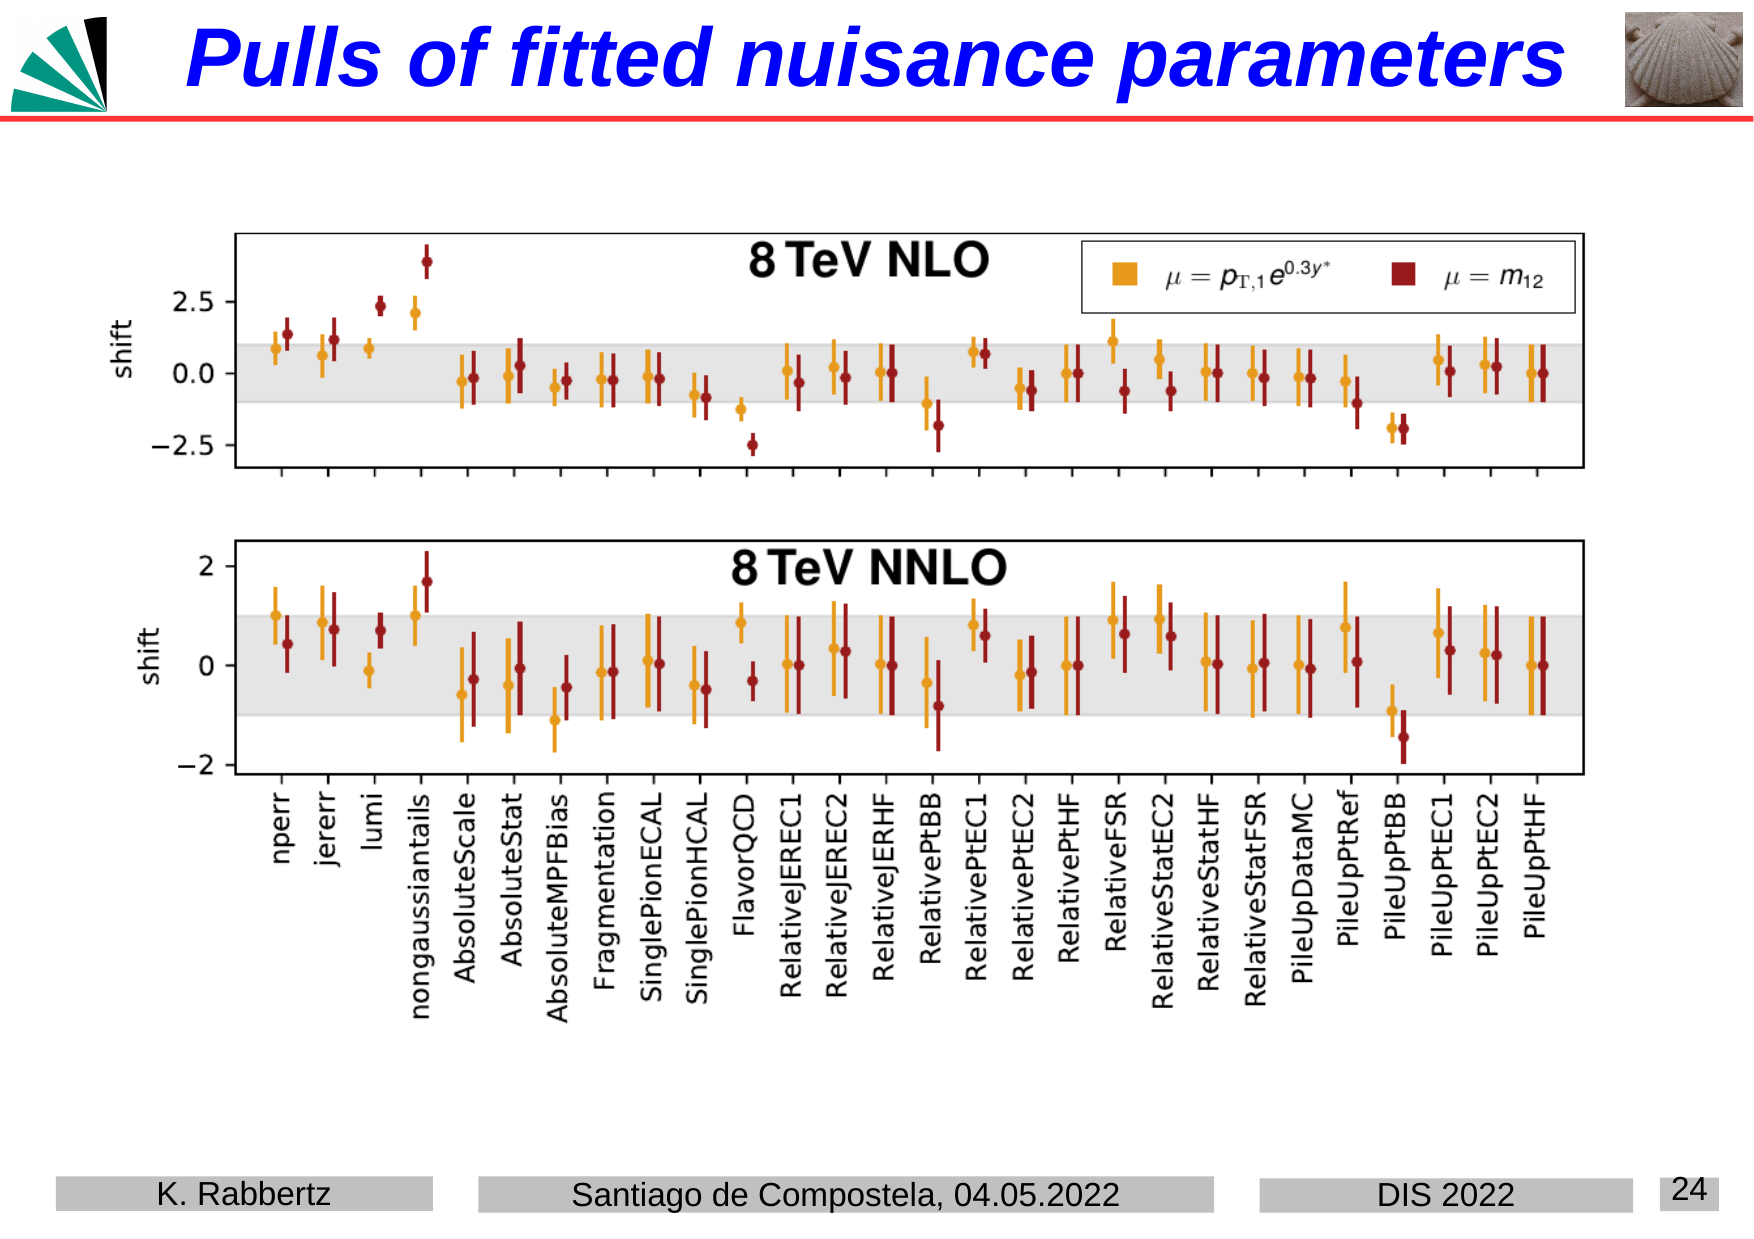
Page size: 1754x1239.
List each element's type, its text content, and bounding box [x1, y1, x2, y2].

picture [70, 147, 1696, 1117]
title Pulls of fitted nuisance parameters [124, 0, 1630, 116]
picture [1630, 12, 1743, 107]
picture [11, 17, 107, 113]
